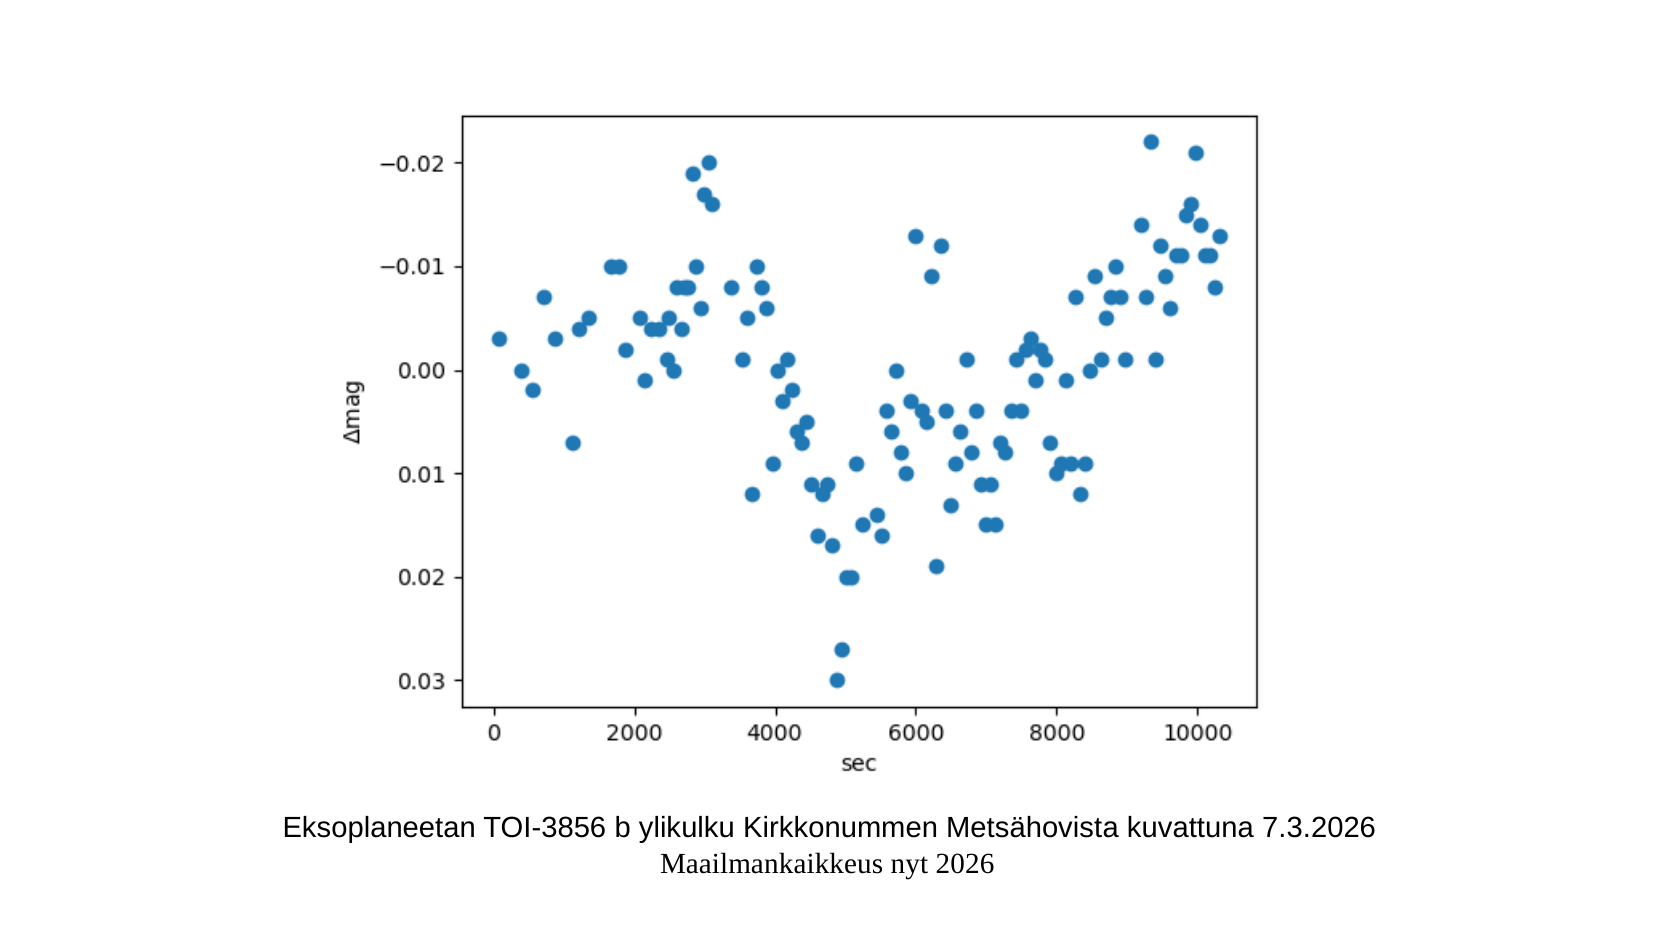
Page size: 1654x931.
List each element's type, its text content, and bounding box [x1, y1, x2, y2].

text_box Eksoplaneetan TOI-3856 b ylikulku Kirkkonummen Metsähovista kuvattuna 7.3.2026 [267, 803, 1394, 851]
picture [334, 23, 1359, 792]
